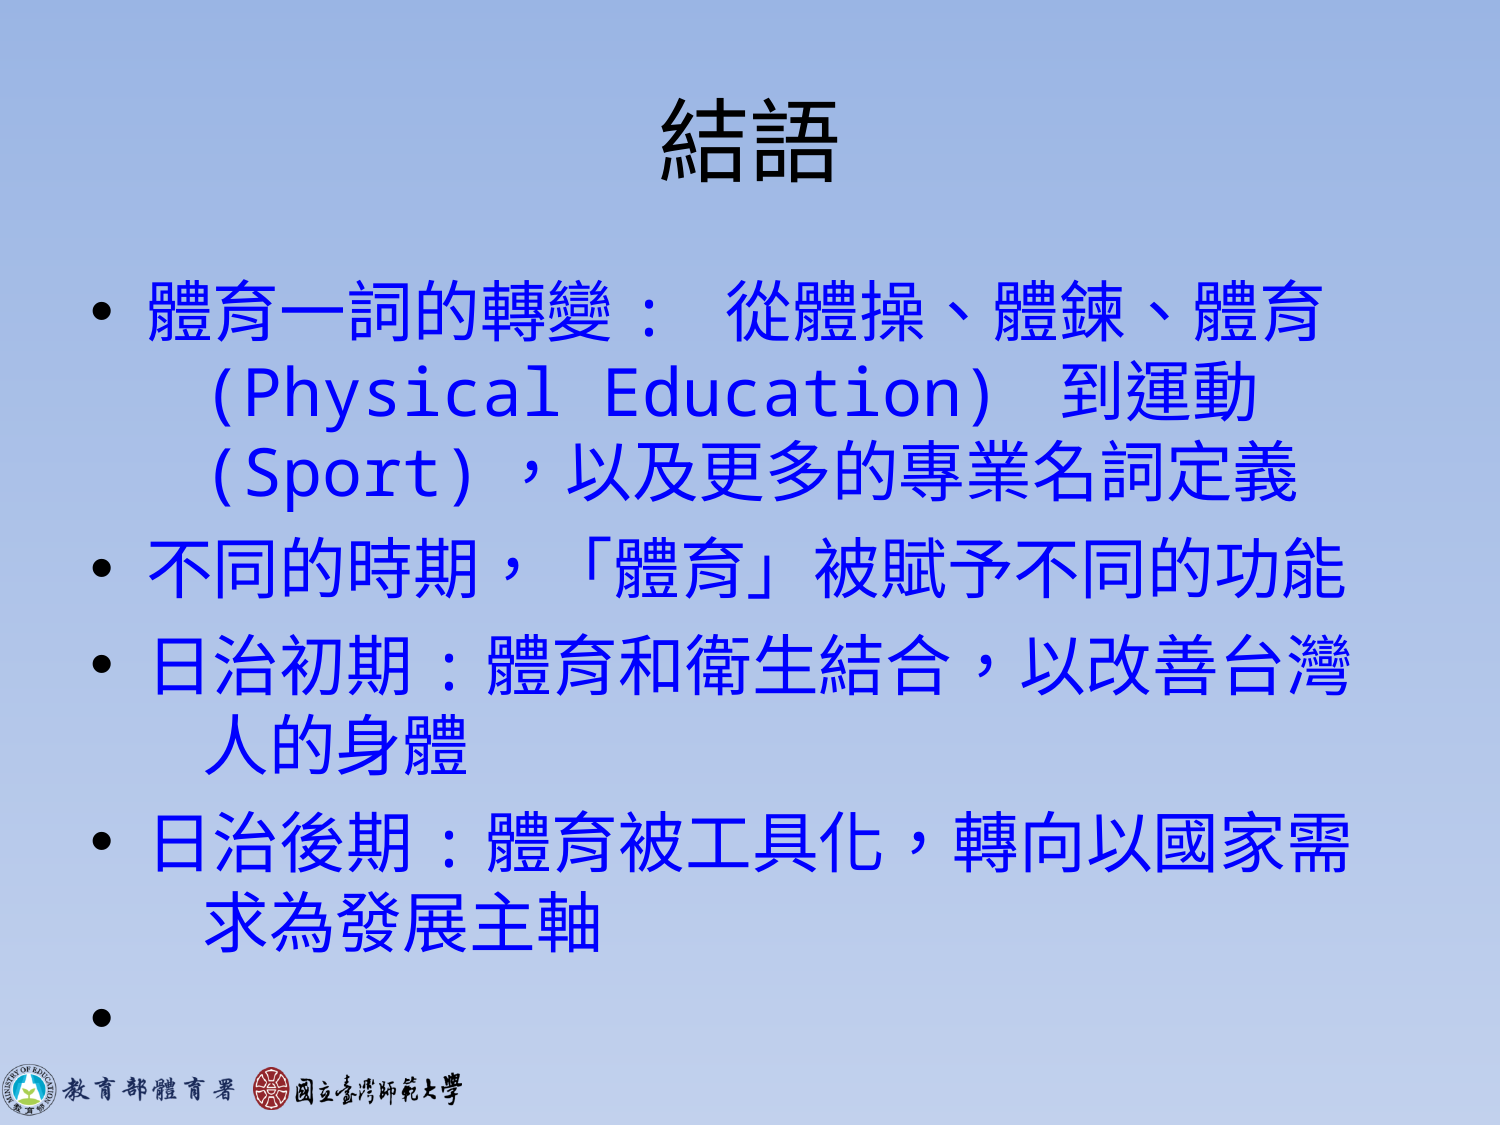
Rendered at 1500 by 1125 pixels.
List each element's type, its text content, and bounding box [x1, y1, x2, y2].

list 體育一詞的轉變: 從體操、體鍊、體育(Physical Education) 到運動(Sport)，以及更多的專業名詞定義 不同的時期，「體育」被賦予不同的功能 日治初期:體育和衛生結合，以改善台灣人的身體 日治後期:體育被工具化，轉向以國家需求為發展主軸 [75, 262, 1426, 1005]
title 結語 [75, 45, 1426, 233]
